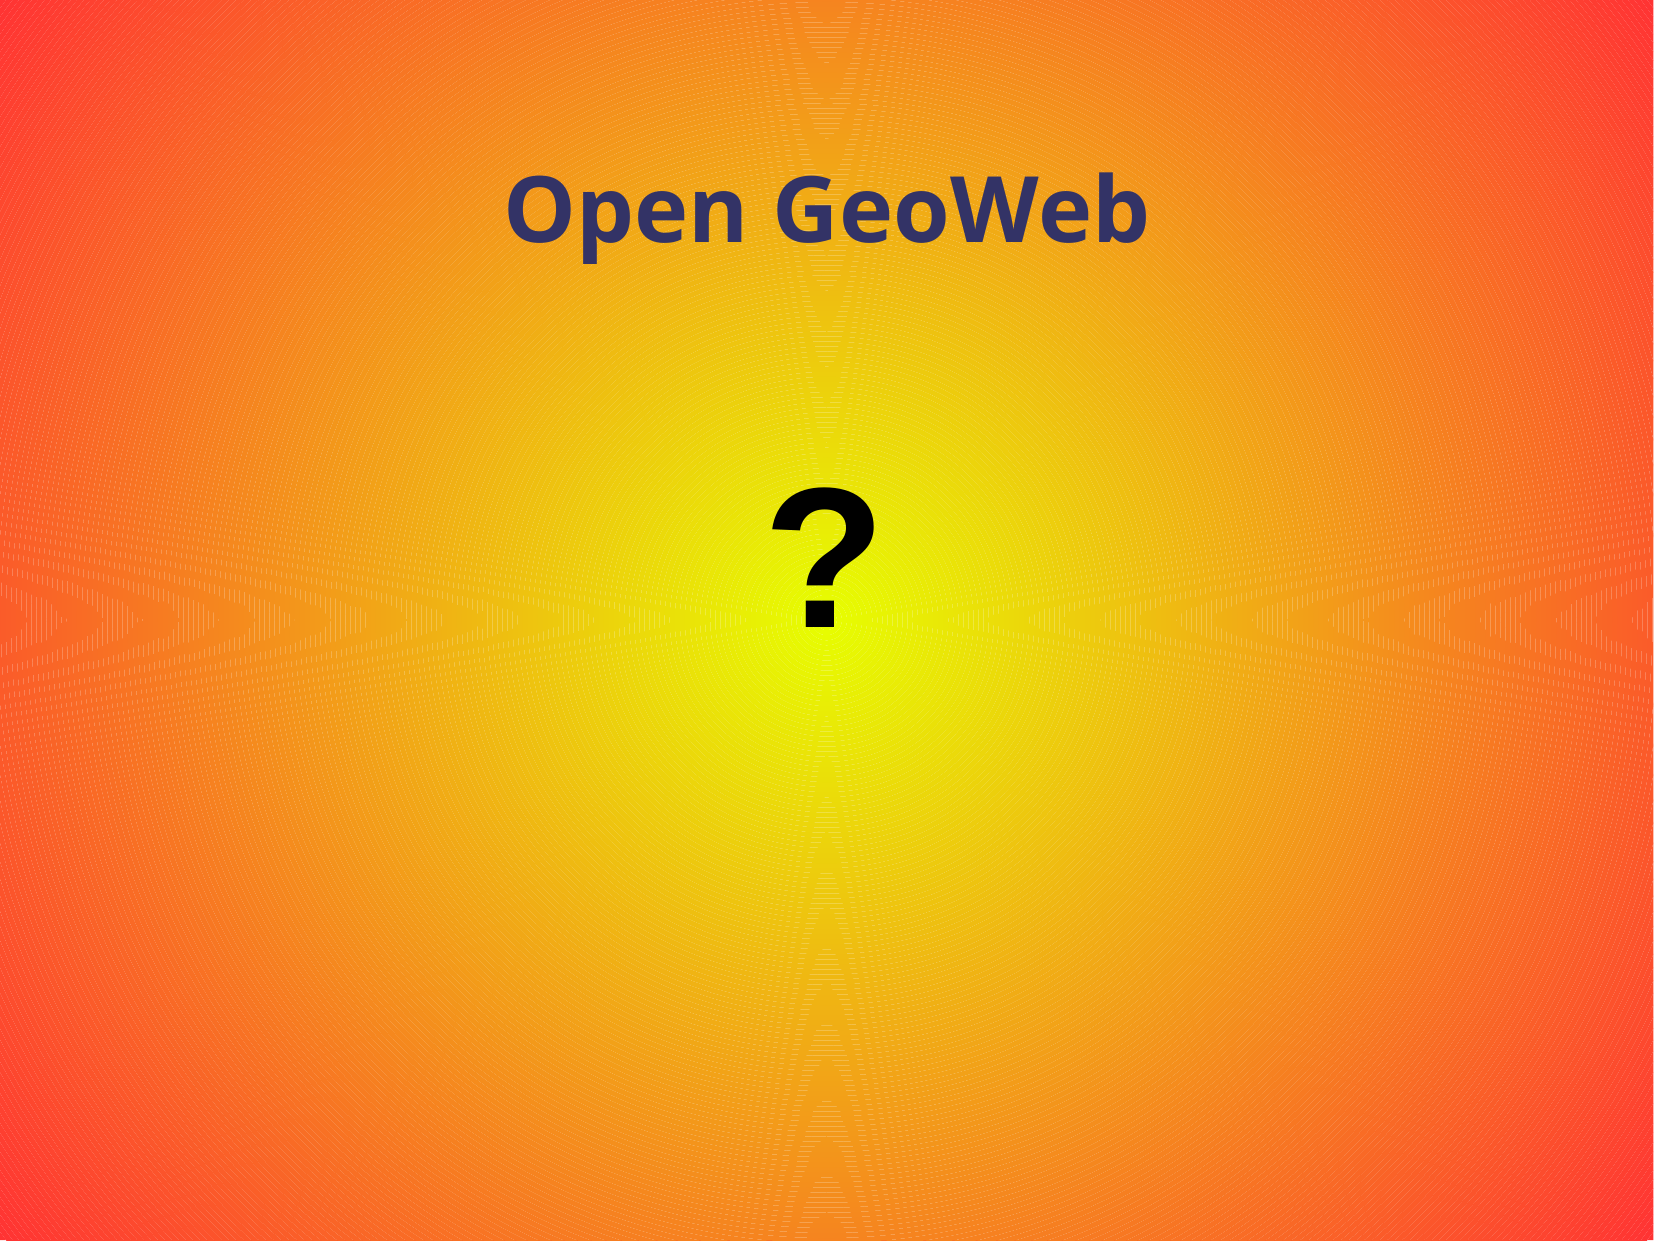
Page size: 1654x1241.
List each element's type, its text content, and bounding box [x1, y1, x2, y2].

list ? [110, 446, 1523, 914]
title Open GeoWeb [121, 102, 1534, 311]
